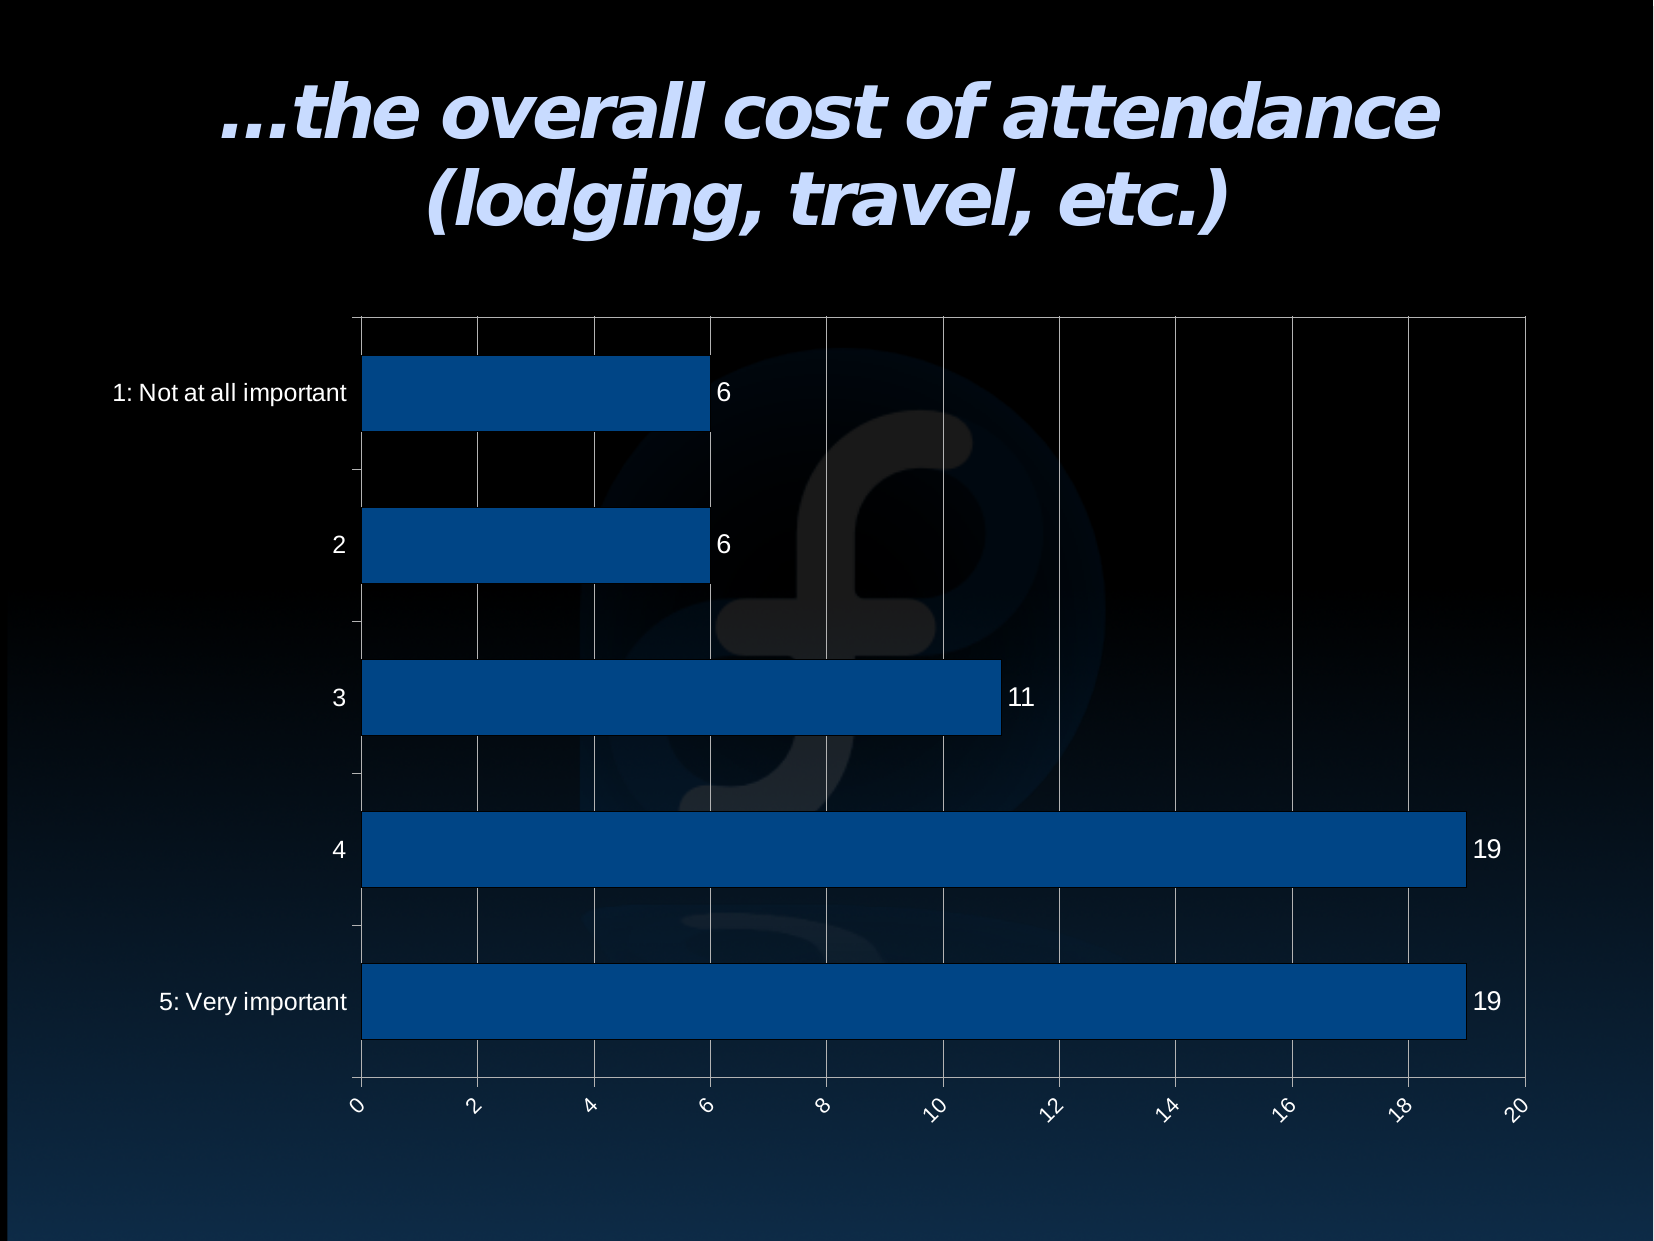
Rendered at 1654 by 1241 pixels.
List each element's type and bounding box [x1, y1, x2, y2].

picture [7, 6, 1654, 1241]
chart [361, 355, 711, 432]
